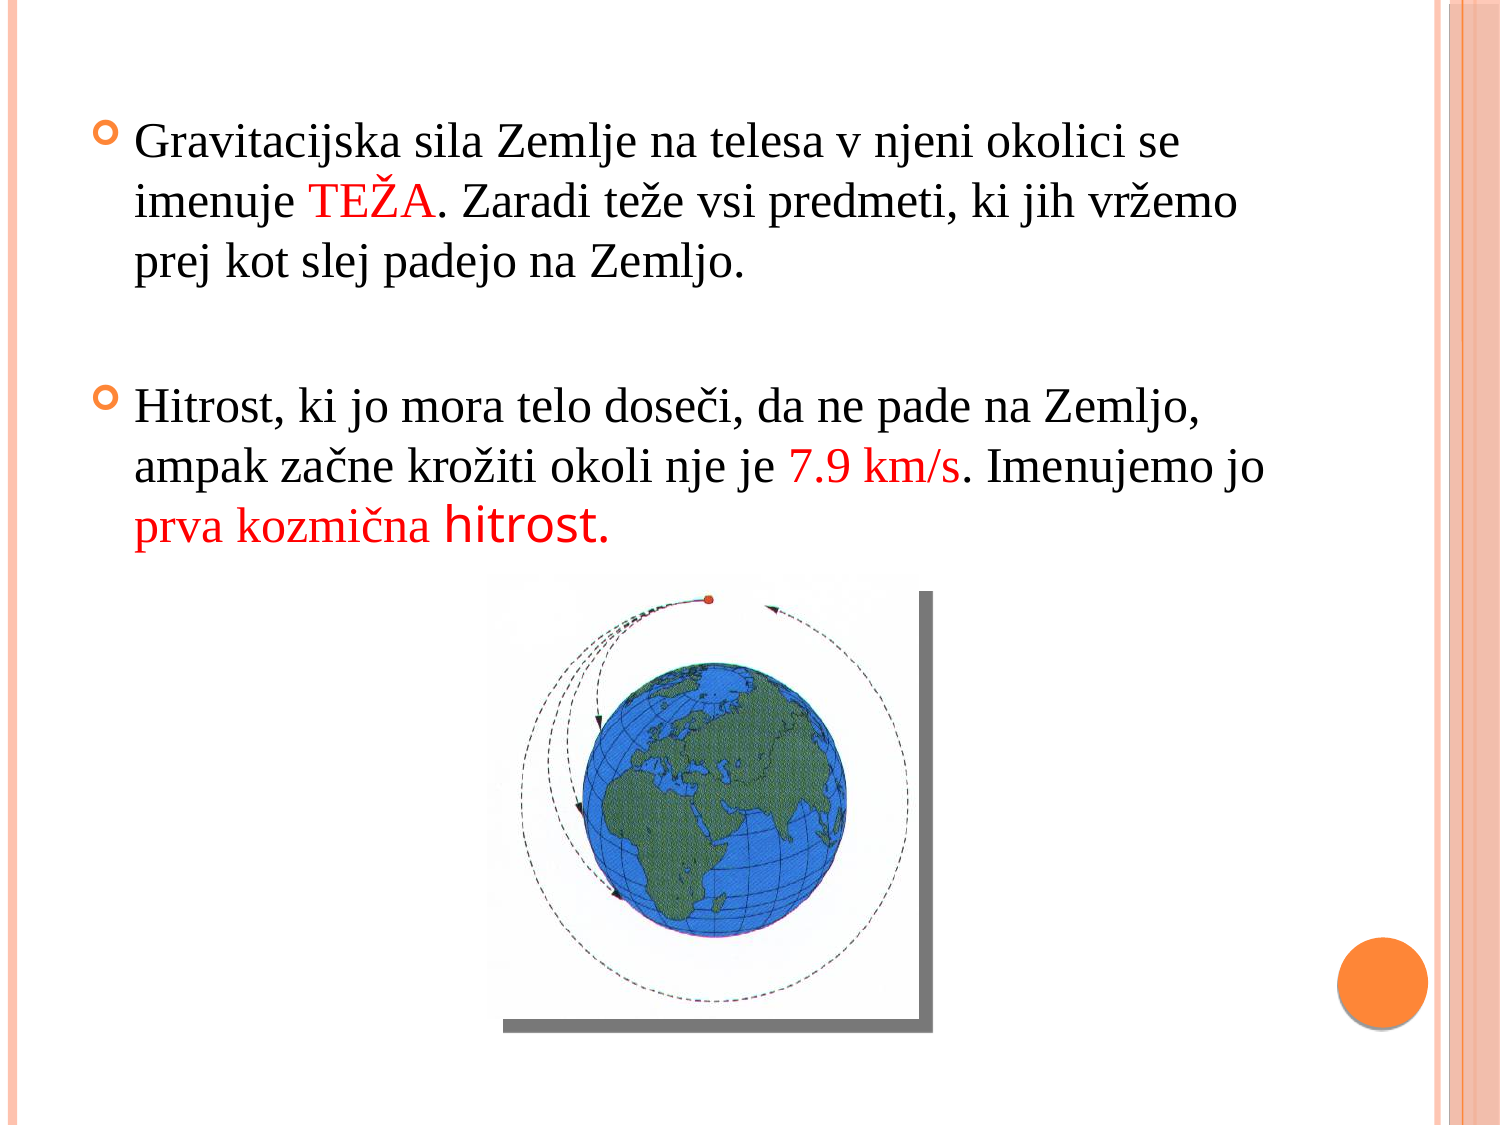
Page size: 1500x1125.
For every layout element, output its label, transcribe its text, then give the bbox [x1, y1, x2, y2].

list Gravitacijska sila Zemlje na telesa v njeni okolici se imenuje TEŽA. Zaradi teže vsi predmeti, ki jih vržemo prej kot slej padejo na Zemljo. Hitrost, ki jo mora telo doseči, da ne pade na Zemljo, ampak začne krožiti okoli nje je 7.9 km/s. Imenujemo jo prva kozmična hitrost. [75, 99, 1300, 1062]
picture [487, 574, 919, 1019]
